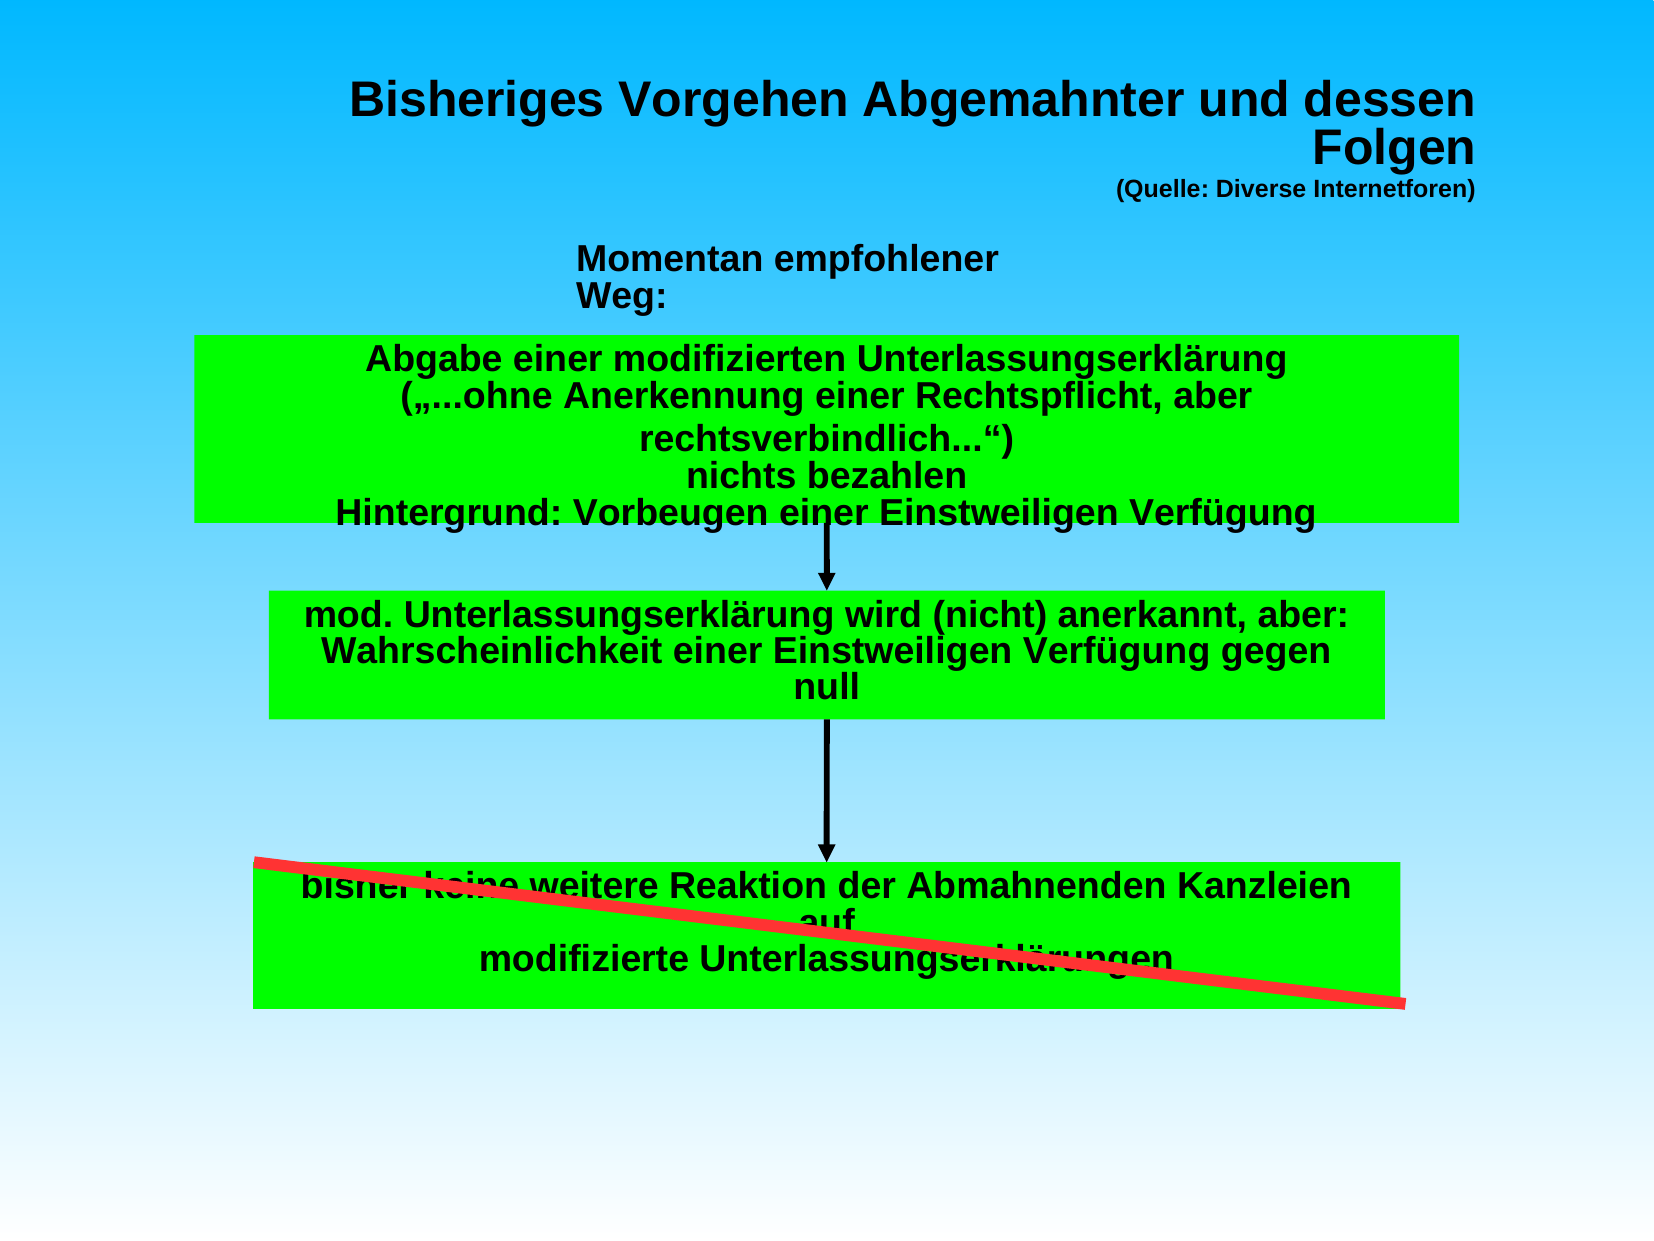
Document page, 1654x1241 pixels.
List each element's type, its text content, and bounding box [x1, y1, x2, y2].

text_box Abgabe einer modifizierten Unterlassungserklärung („...ohne Anerkennung einer Rechtspflicht, aber rechtsverbindlich...“)‏ nichts bezahlen Hintergrund: Vorbeugen einer Einstweiligen Verfügung [194, 335, 1460, 523]
text_box mod. Unterlassungserklärung wird (nicht) anerkannt, aber: Wahrscheinlichkeit einer Einstweiligen Verfügung gegen null [268, 590, 1385, 720]
text_box Momentan empfohlener Weg: [561, 235, 1116, 294]
text_box Bisheriges Vorgehen Abgemahnter und dessen Folgen (Quelle: Diverse Internetforen)‏ [162, 70, 1492, 171]
text_box bisher keine weitere Reaktion der Abmahnenden Kanzleien auf modifizierte Unterlassungserklärungen [253, 862, 1401, 1009]
